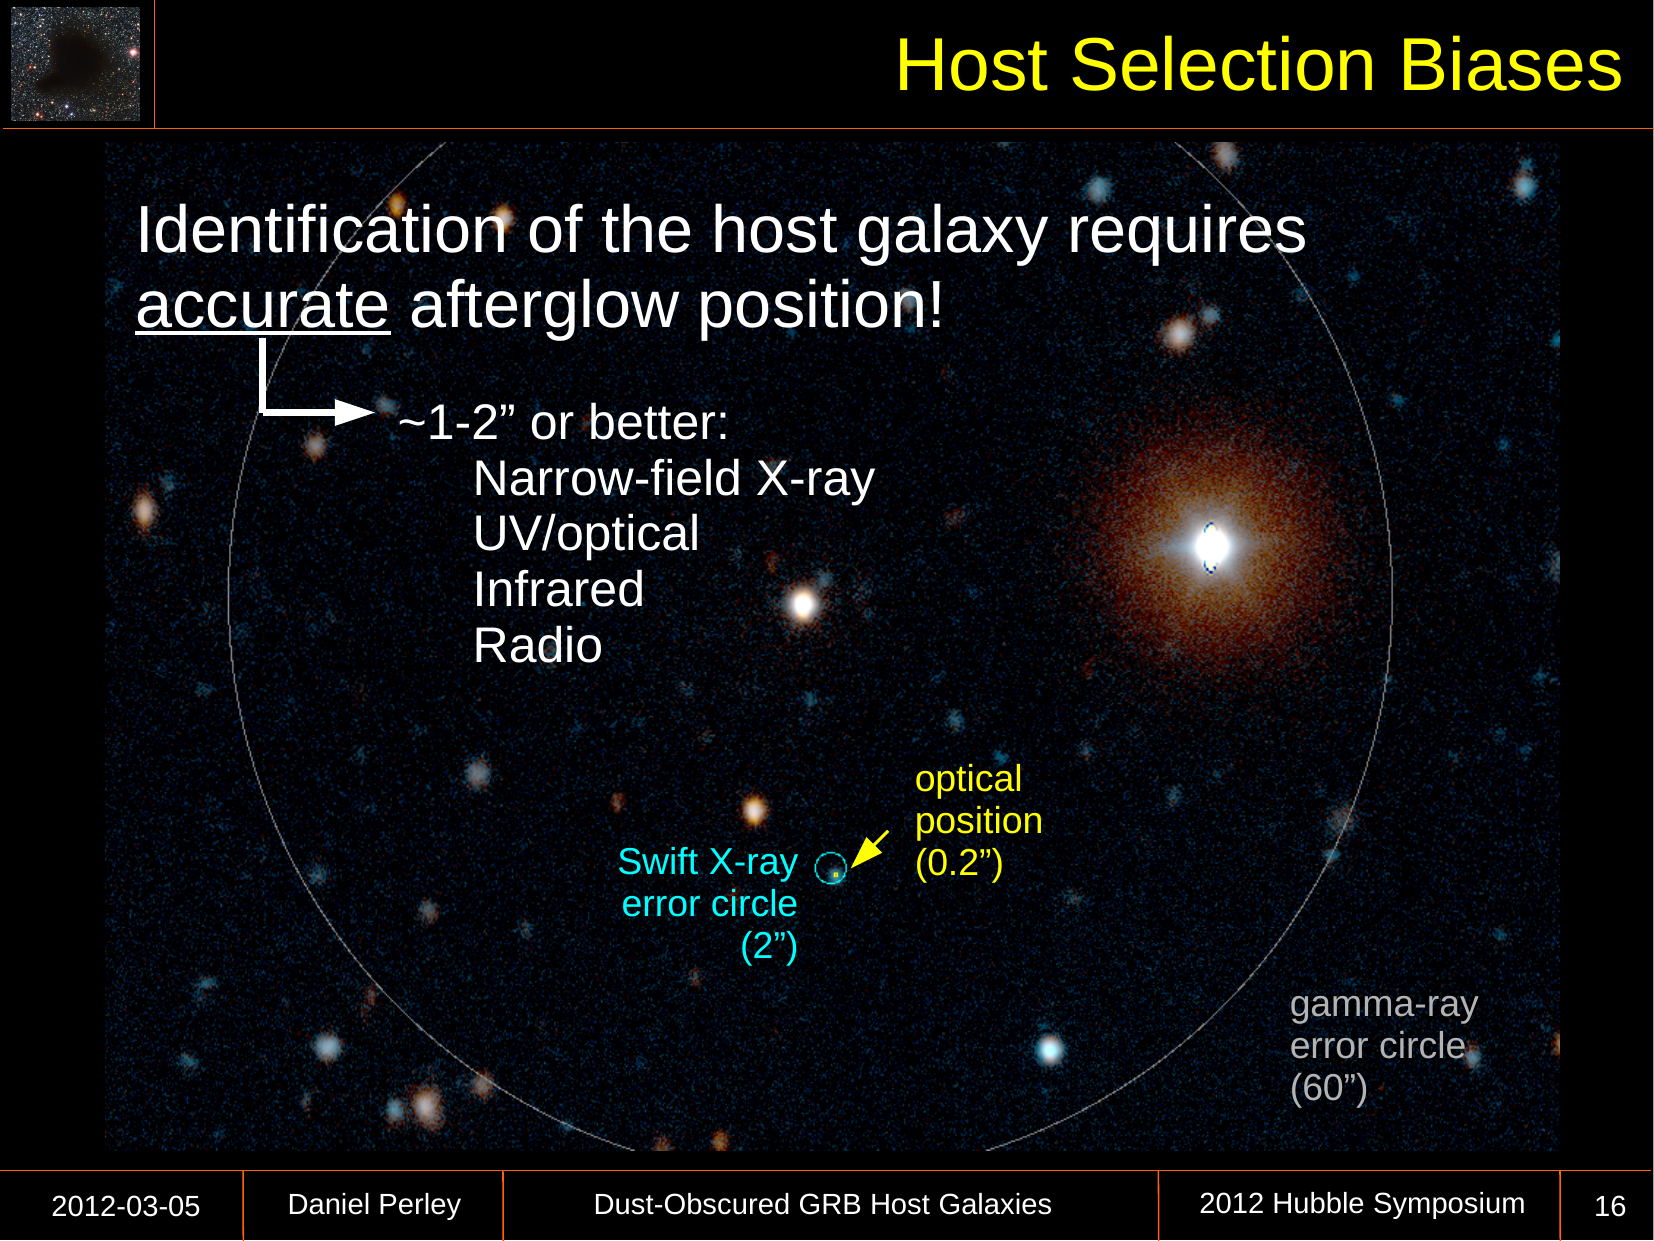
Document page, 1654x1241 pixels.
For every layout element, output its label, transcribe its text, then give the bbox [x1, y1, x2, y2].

text_box gamma-ray error circle (60”) [1275, 975, 1501, 1116]
picture [11, 7, 140, 121]
text_box Swift X-ray error circle (2”) [588, 832, 814, 974]
text_box optical position (0.2”) [900, 750, 1126, 891]
title Host Selection Biases [594, 21, 1624, 108]
text_box ~1-2” or better: Narrow-field X-ray UV/optical Infrared Radio [382, 386, 1583, 681]
text_box Identification of the host galaxy requires accurate afterglow position! [120, 184, 1546, 582]
picture [105, 142, 1560, 1151]
